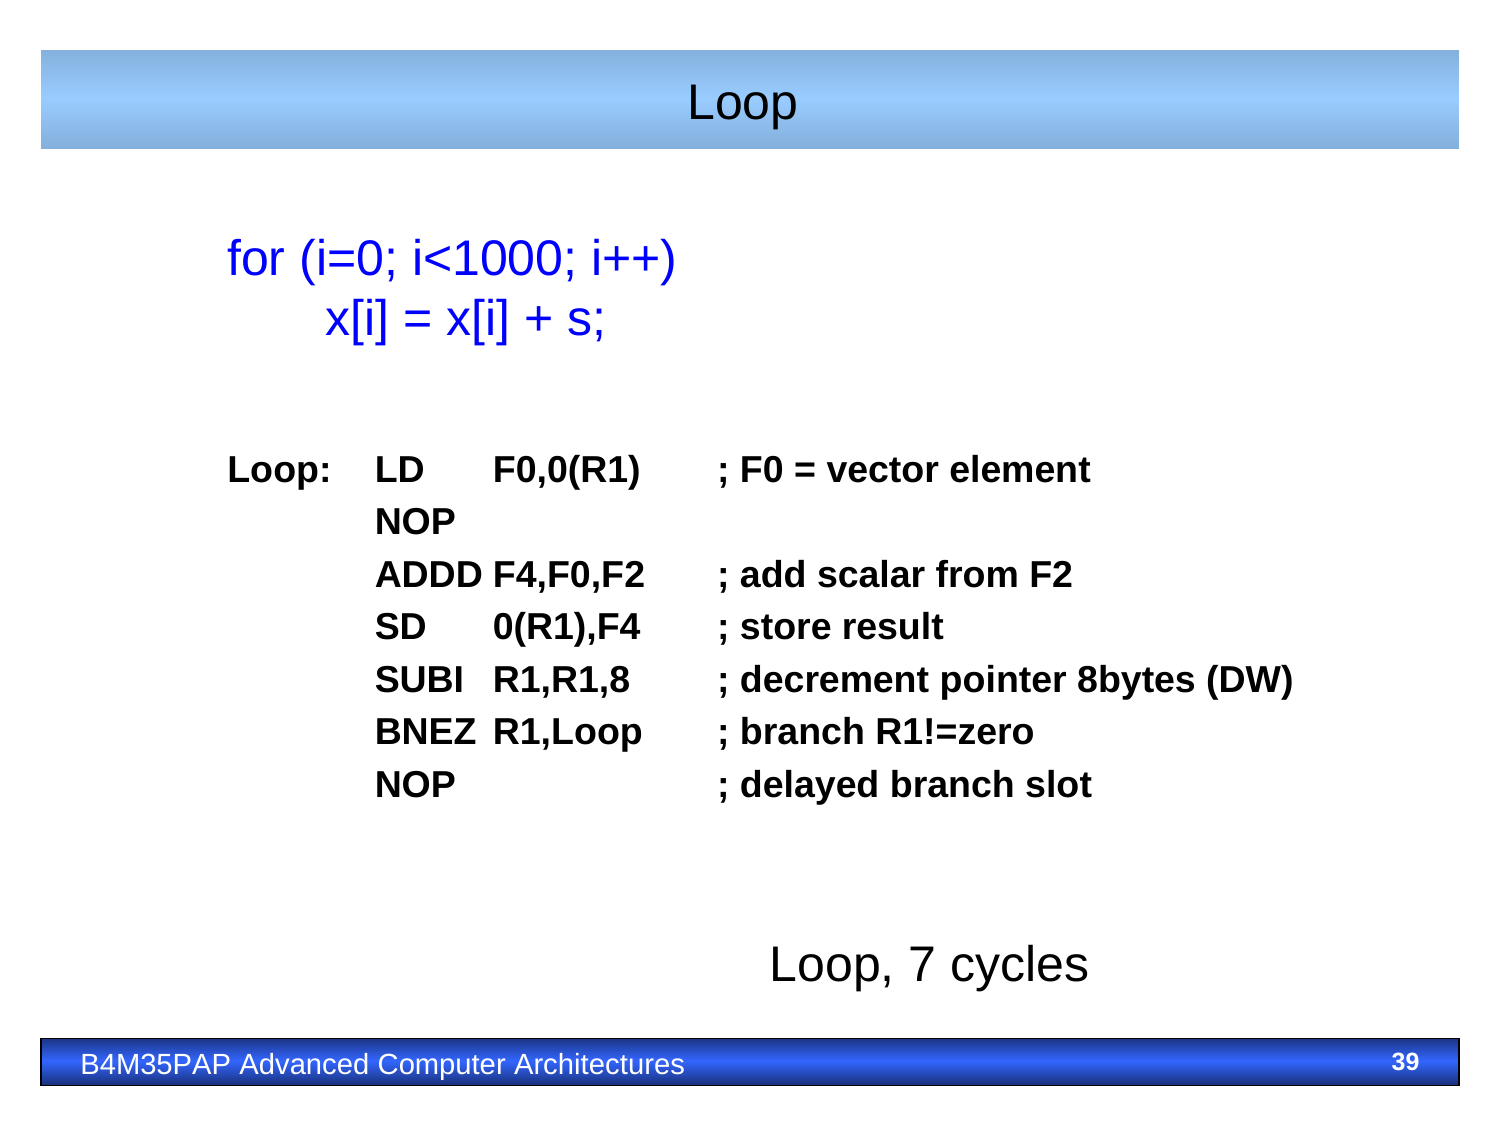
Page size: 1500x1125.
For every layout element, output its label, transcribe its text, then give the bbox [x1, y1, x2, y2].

text_box Loop: LD F0,0(R1) ; F0 = vector element NOP ADDD F4,F0,F2 ; add scalar from F2 SD 0(R1),F4 ; store result SUBI R1,R1,8 ; decrement pointer 8bytes (DW) BNEZ R1,Loop ; branch R1!=zero NOP ; delayed branch slot [212, 437, 1500, 838]
text_box Loop, 7 cycles [755, 923, 1105, 999]
text_box for (i=0; i<1000; i++) x[i] = x[i] + s; [212, 217, 898, 356]
title Loop [41, 50, 1459, 149]
